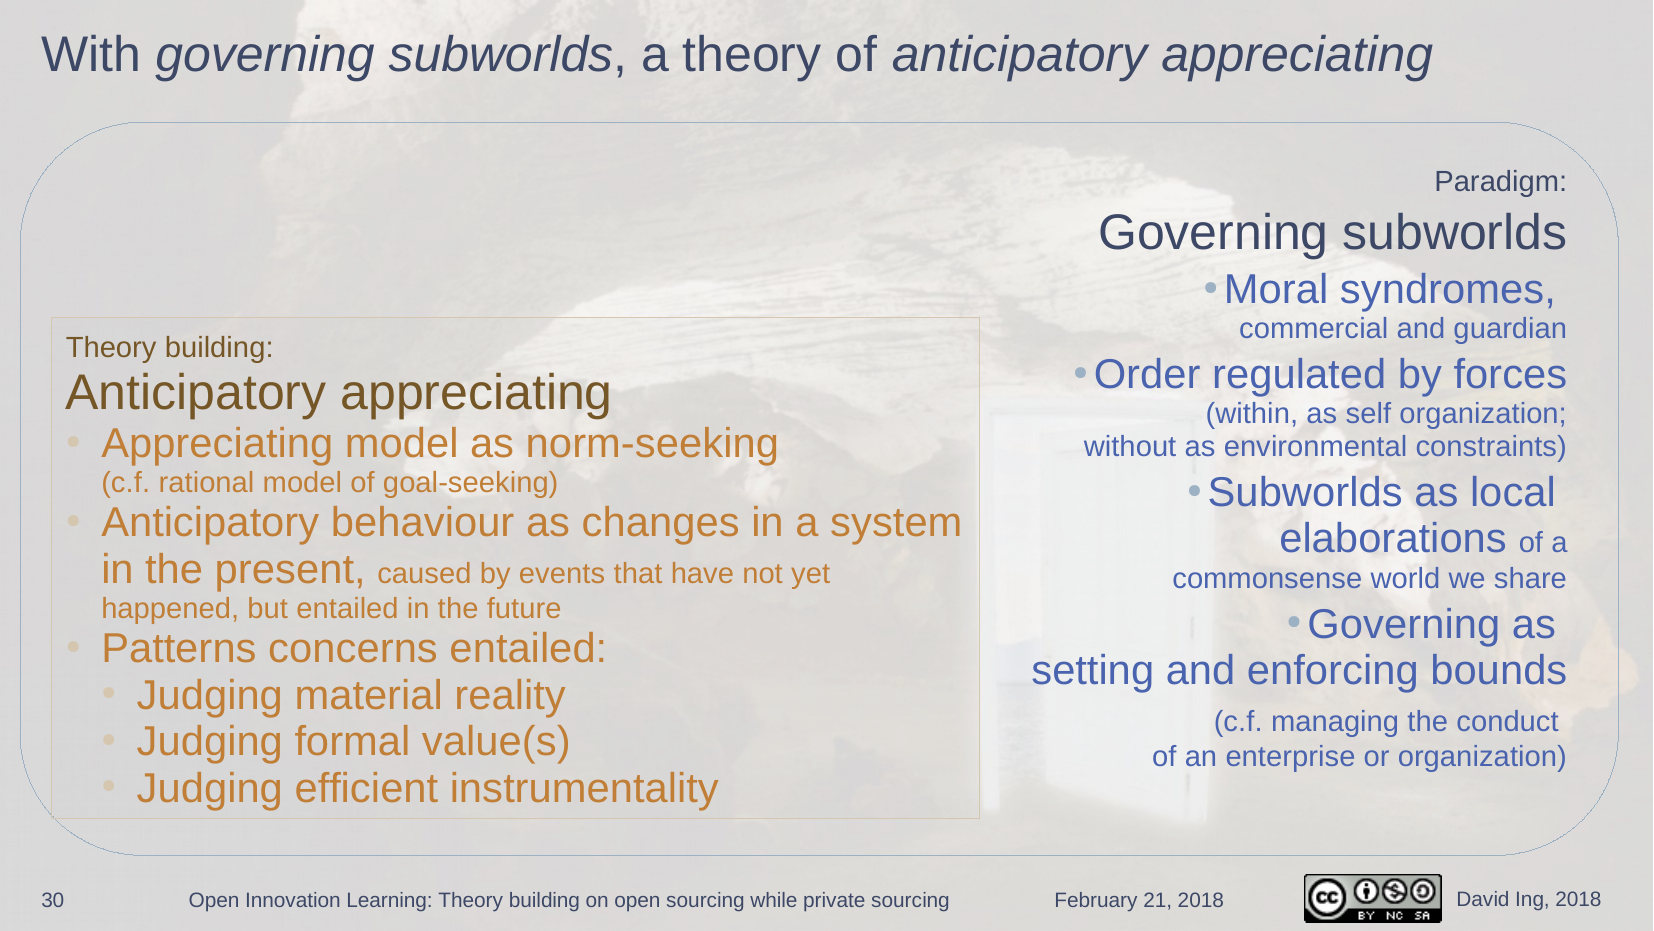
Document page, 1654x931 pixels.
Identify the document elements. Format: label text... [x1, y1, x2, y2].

title With governing subworlds, a theory of anticipatory appreciating [41, 30, 1613, 126]
picture [1304, 874, 1442, 923]
text_box Theory building: Anticipatory appreciating Appreciating model as norm-seeking (c.f. rational model of goal-seeking) Anticipatory behaviour as changes in a system in the present, caused by events that have not yet happened, but entailed in the future Patterns concerns entailed: Judging material reality Judging formal value(s) Judging efficient instrumentality [51, 317, 980, 819]
table_cell 4. [0, 0, 1653, 931]
text_box Paradigm: Governing subworlds Moral syndromes, commercial and guardian Order regulated by forces (within, as self organization; without as environmental constraints) Subworlds as local elaborations of a commonsense world we share Governing as setting and enforcing bounds (c.f. managing the conduct of an enterprise or organization) [20, 122, 1619, 856]
